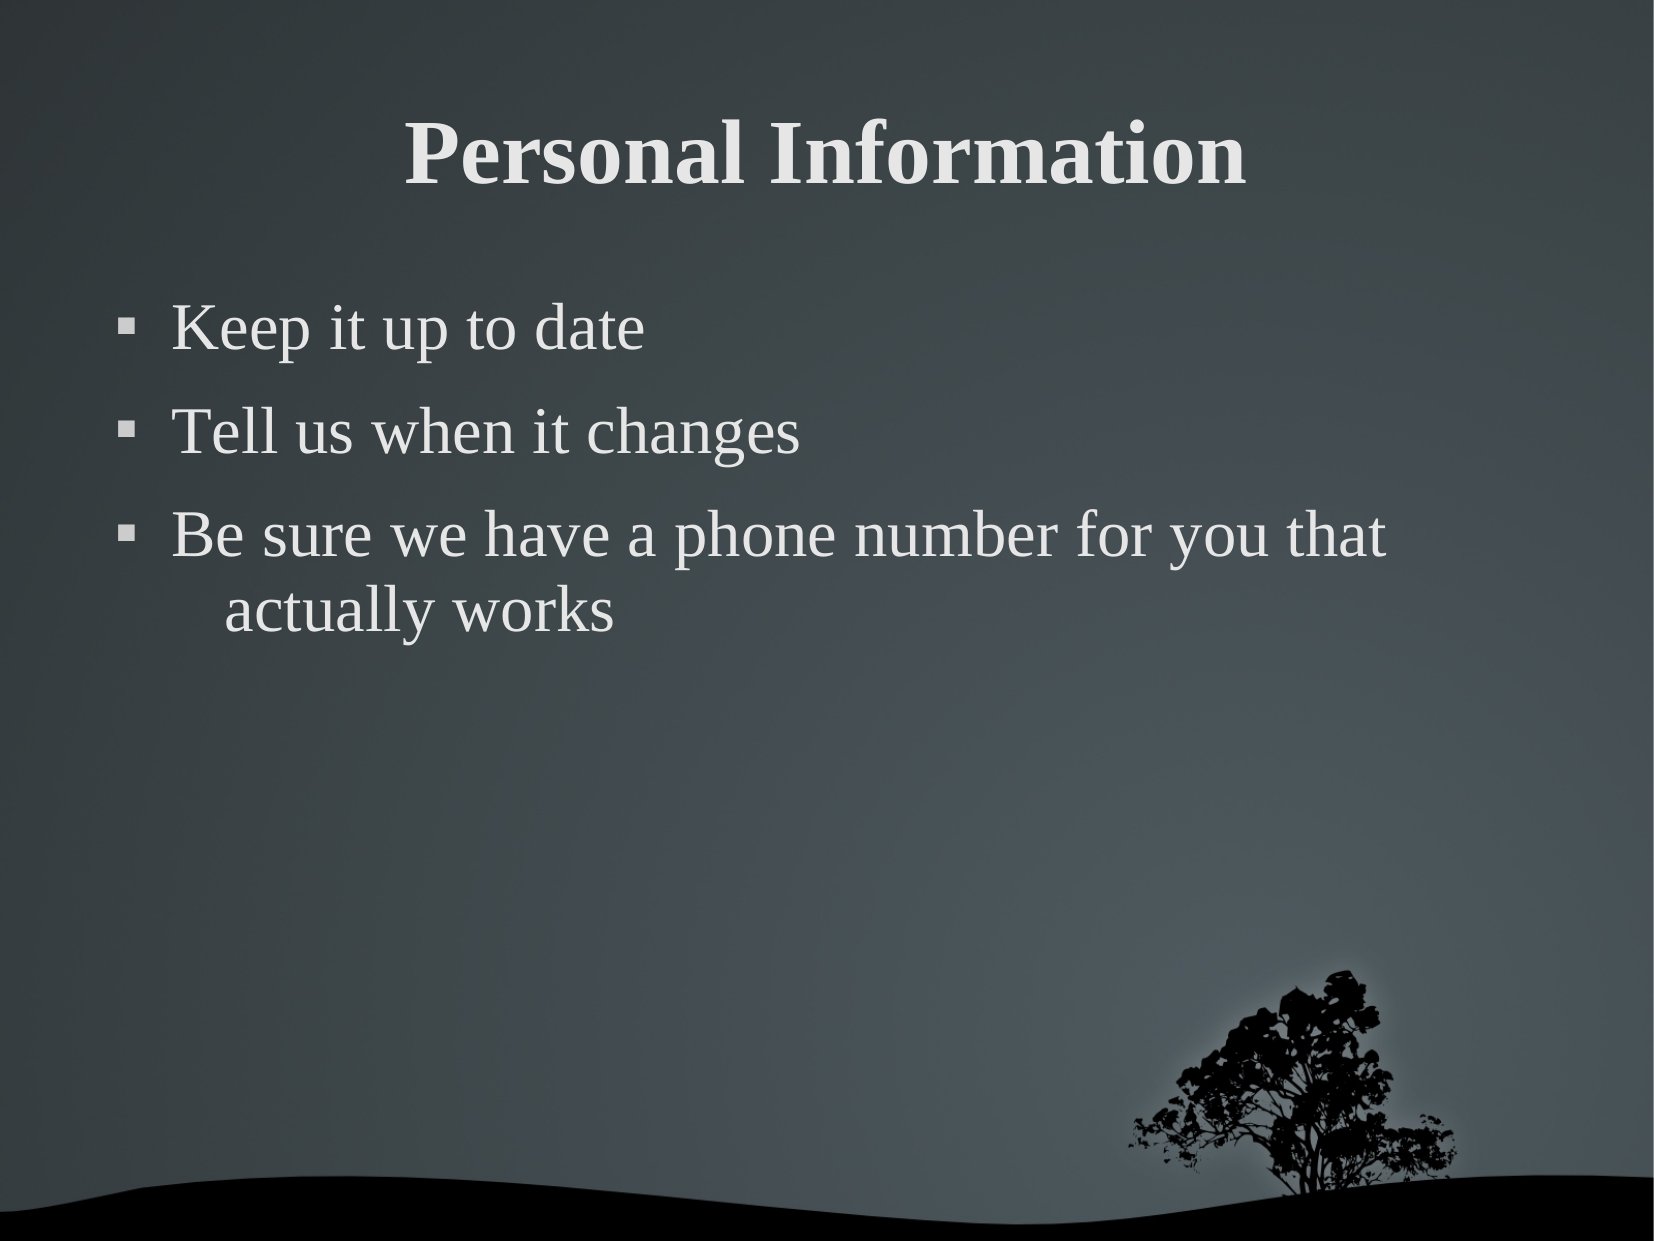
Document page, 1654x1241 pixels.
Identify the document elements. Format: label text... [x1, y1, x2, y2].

list Keep it up to date Tell us when it changes Be sure we have a phone number for you that actually works [82, 290, 1571, 1109]
picture [0, 0, 1654, 1241]
title Personal Information [82, 49, 1571, 257]
